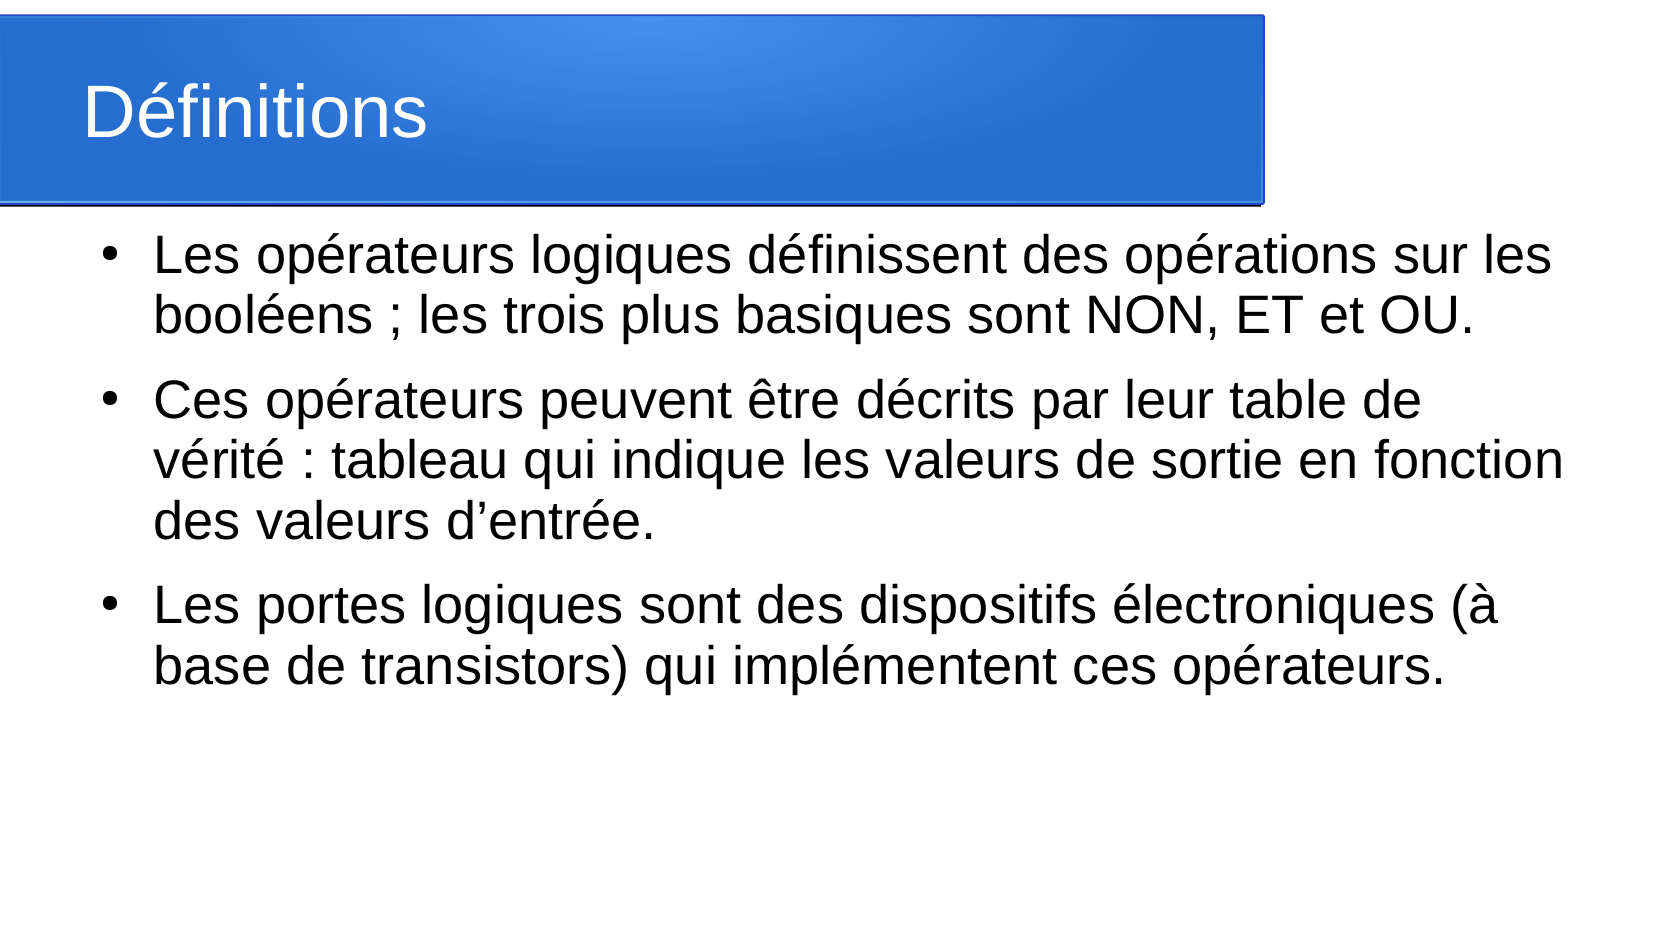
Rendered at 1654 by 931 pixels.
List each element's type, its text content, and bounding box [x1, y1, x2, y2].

title Définitions [82, 35, 1235, 189]
list Les opérateurs logiques définissent des opérations sur les booléens ; les trois plus basiques sont NON, ET et OU. Ces opérateurs peuvent être décrits par leur table de vérité : tableau qui indique les valeurs de sortie en fonction des valeurs d’entrée. Les portes logiques sont des dispositifs électroniques (à base de transistors) qui implémentent ces opérateurs. [82, 224, 1571, 764]
